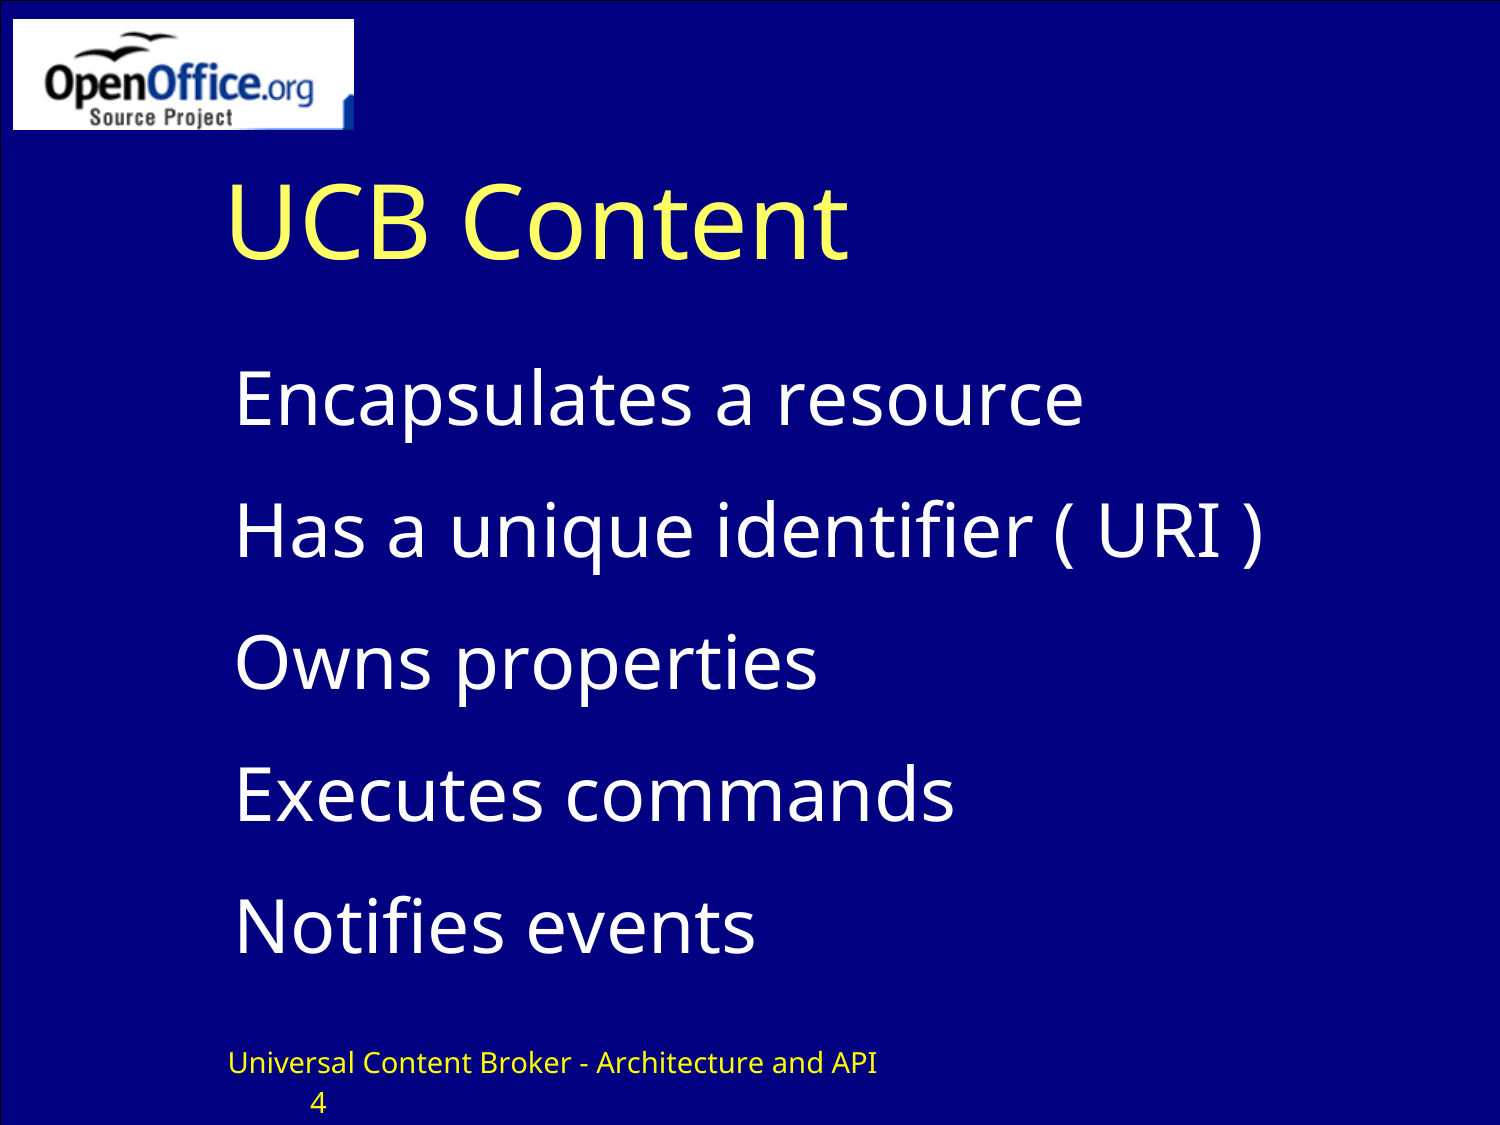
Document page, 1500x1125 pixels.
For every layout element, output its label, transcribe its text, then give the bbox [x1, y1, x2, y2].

picture [13, 19, 354, 130]
list Encapsulates a resource Has a unique identifier ( URI ) Owns properties Executes commands Notifies events [222, 345, 1374, 1054]
title UCB Content [223, 148, 1381, 408]
